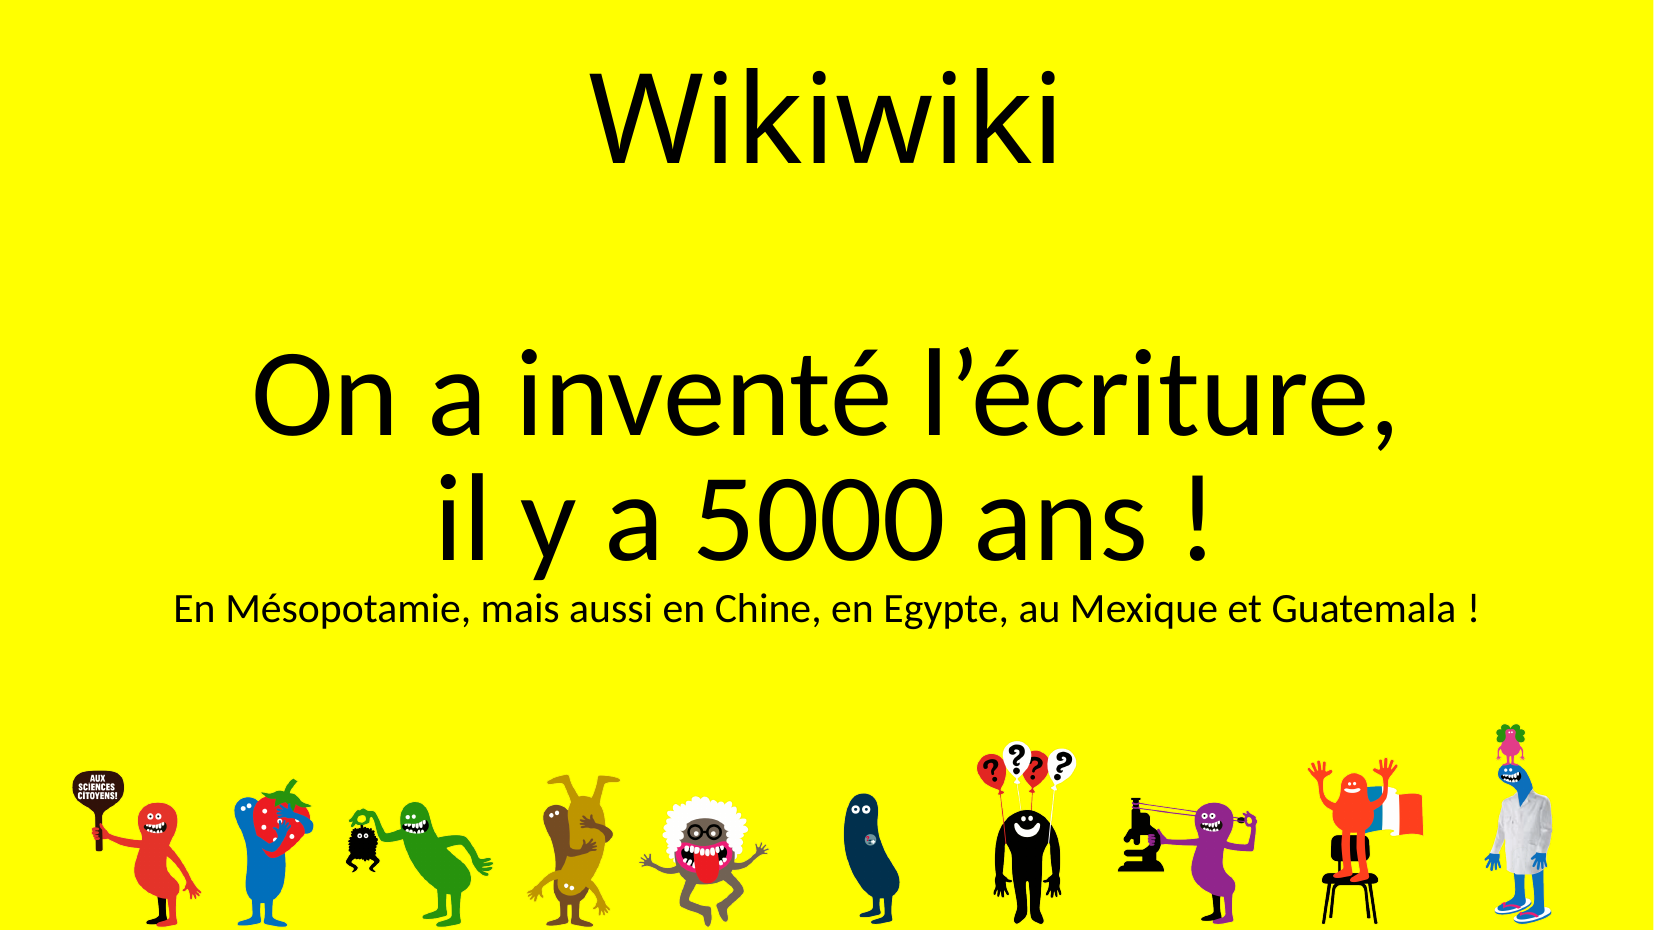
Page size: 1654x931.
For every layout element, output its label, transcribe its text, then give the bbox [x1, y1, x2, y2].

picture [64, 765, 778, 931]
subtitle On a inventé l’écriture, il y a 5000 ans ! En Mésopotamie, mais aussi en Chine, en Egypte, au Mexique et Guatemala ! [82, 217, 1571, 758]
title Wikiwiki [82, 28, 1571, 201]
picture [807, 721, 1589, 931]
